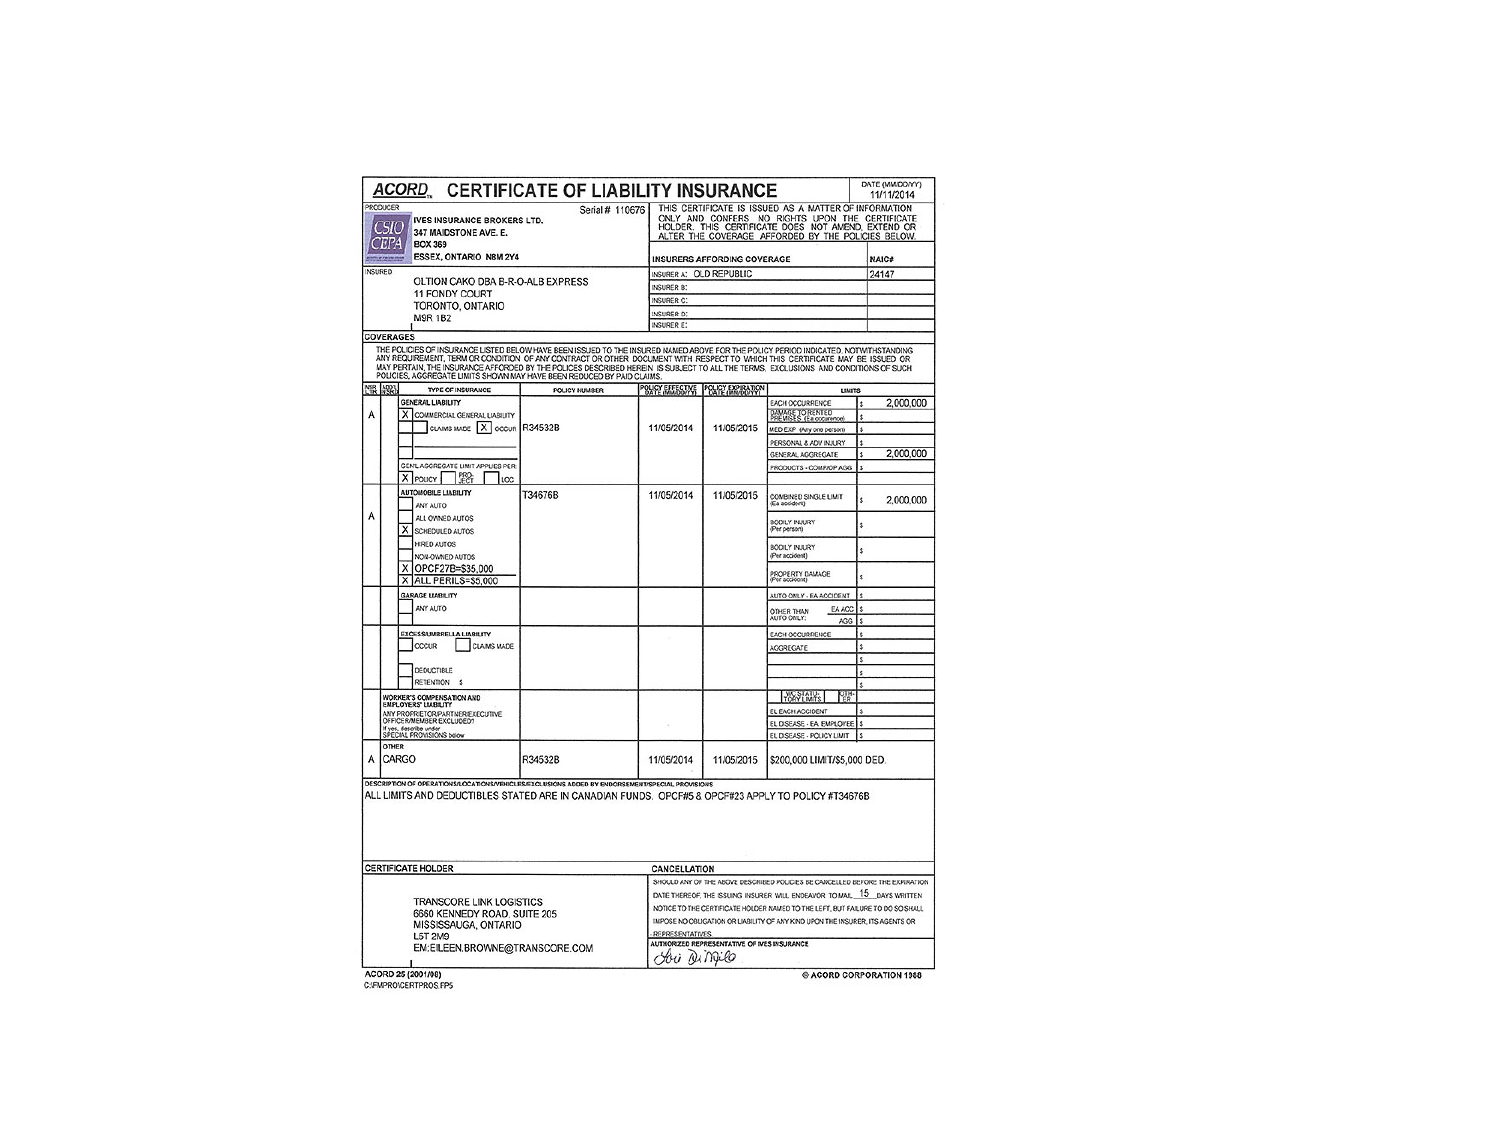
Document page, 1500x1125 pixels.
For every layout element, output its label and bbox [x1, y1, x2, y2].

picture [354, 165, 945, 993]
